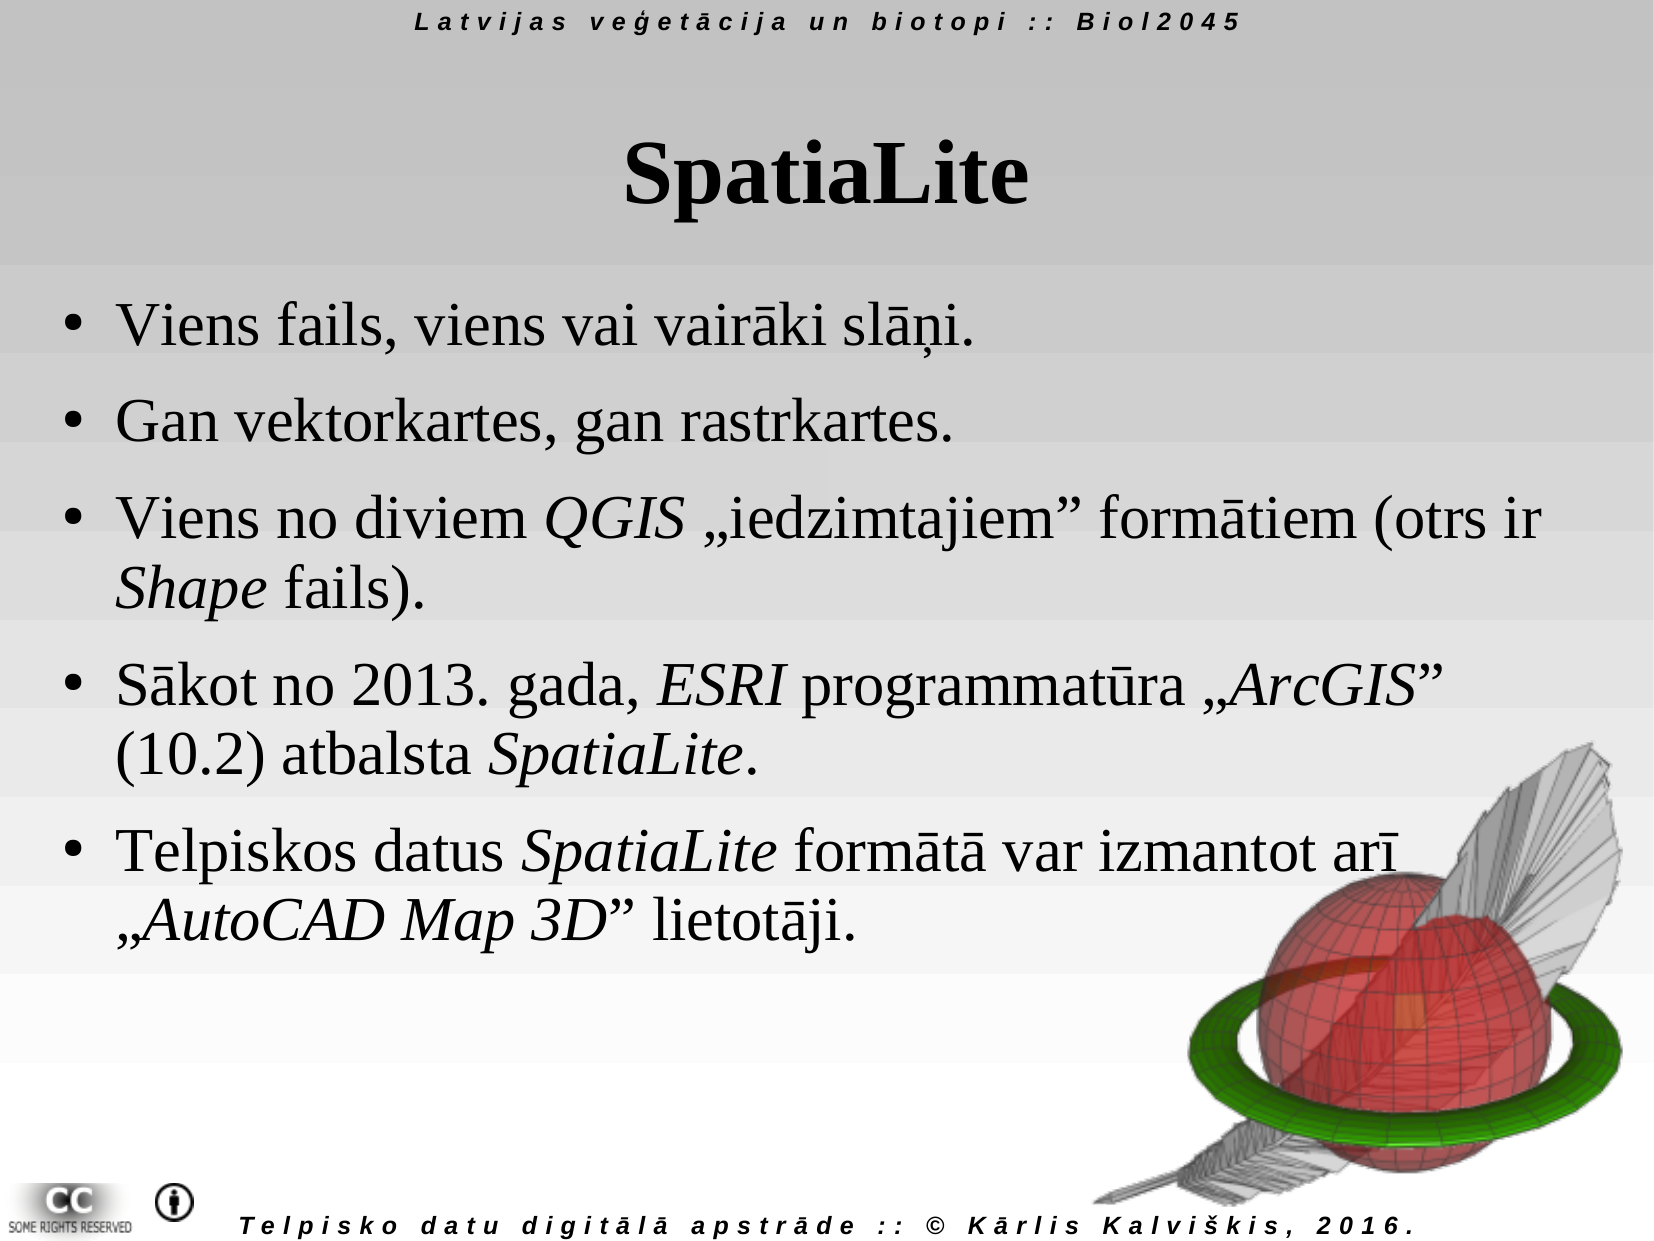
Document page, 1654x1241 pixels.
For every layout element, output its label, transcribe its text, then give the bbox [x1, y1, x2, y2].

title SpatiaLite [29, 49, 1625, 296]
list Viens fails, viens vai vairāki slāņi. Gan vektorkartes, gan rastrkartes. Viens no diviem QGIS „iedzimtajiem” formātiem (otrs ir Shape fails). Sākot no 2013. gada, ESRI programmatūra „ArcGIS” (10.2) atbalsta SpatiaLite. Telpiskos datus SpatiaLite formātā var izmantot arī „AutoCAD Map 3D” lietotāji. [44, 289, 1610, 1113]
picture [0, 0, 1654, 1241]
